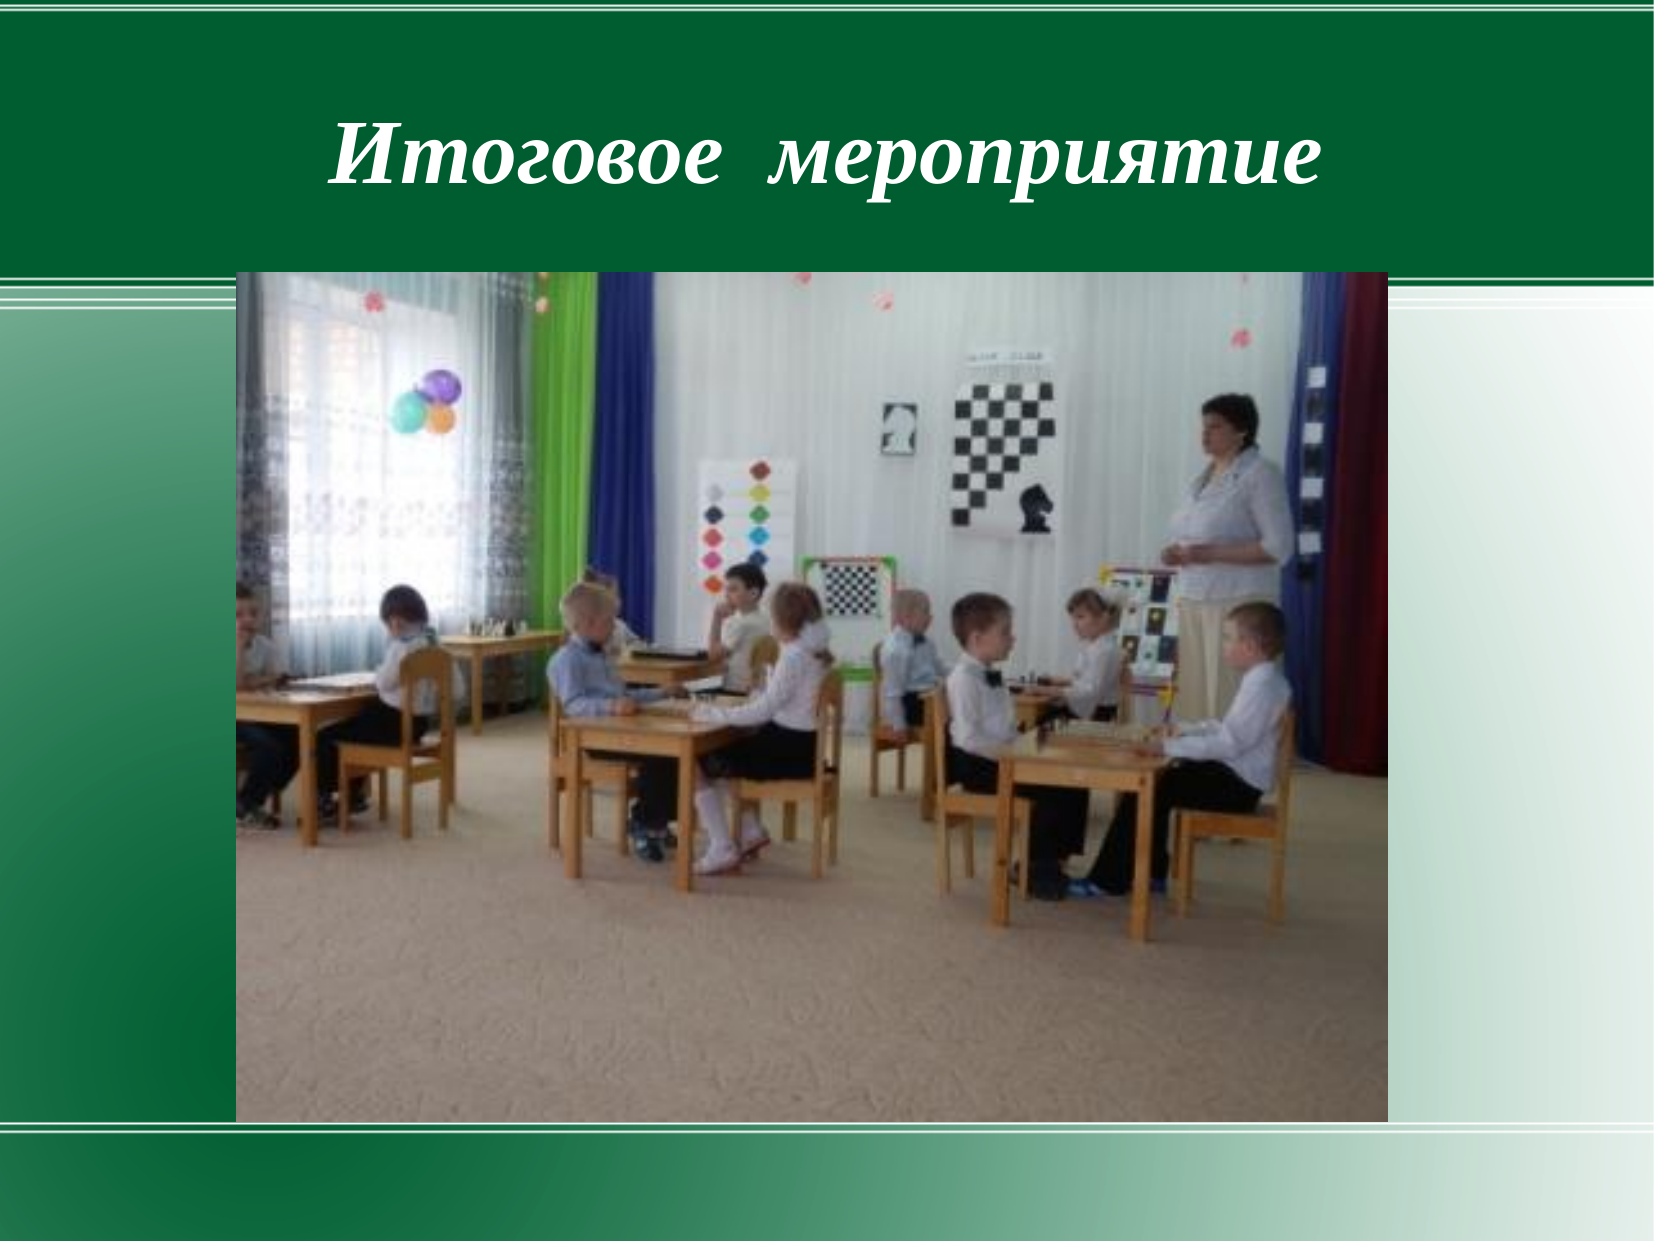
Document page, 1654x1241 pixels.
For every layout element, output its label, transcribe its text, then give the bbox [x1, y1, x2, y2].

title Итоговое мероприятие [82, 49, 1571, 257]
picture [0, 0, 1654, 1241]
